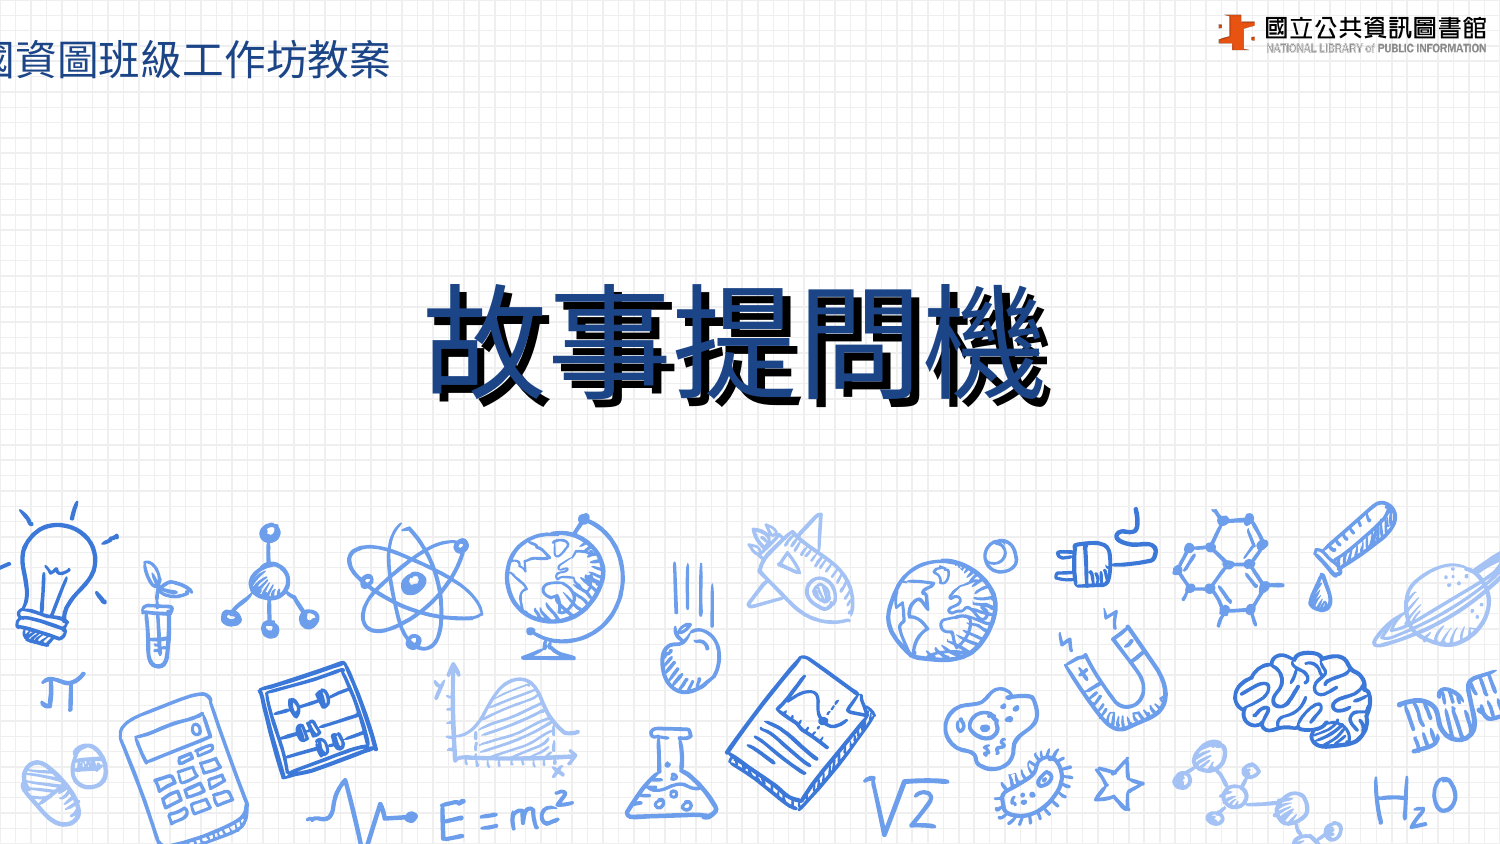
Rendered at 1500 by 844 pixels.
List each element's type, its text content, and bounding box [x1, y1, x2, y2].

title 故事提問機 [407, 244, 1417, 435]
text_box 國資圖班級工作坊教案 [0, 0, 500, 118]
